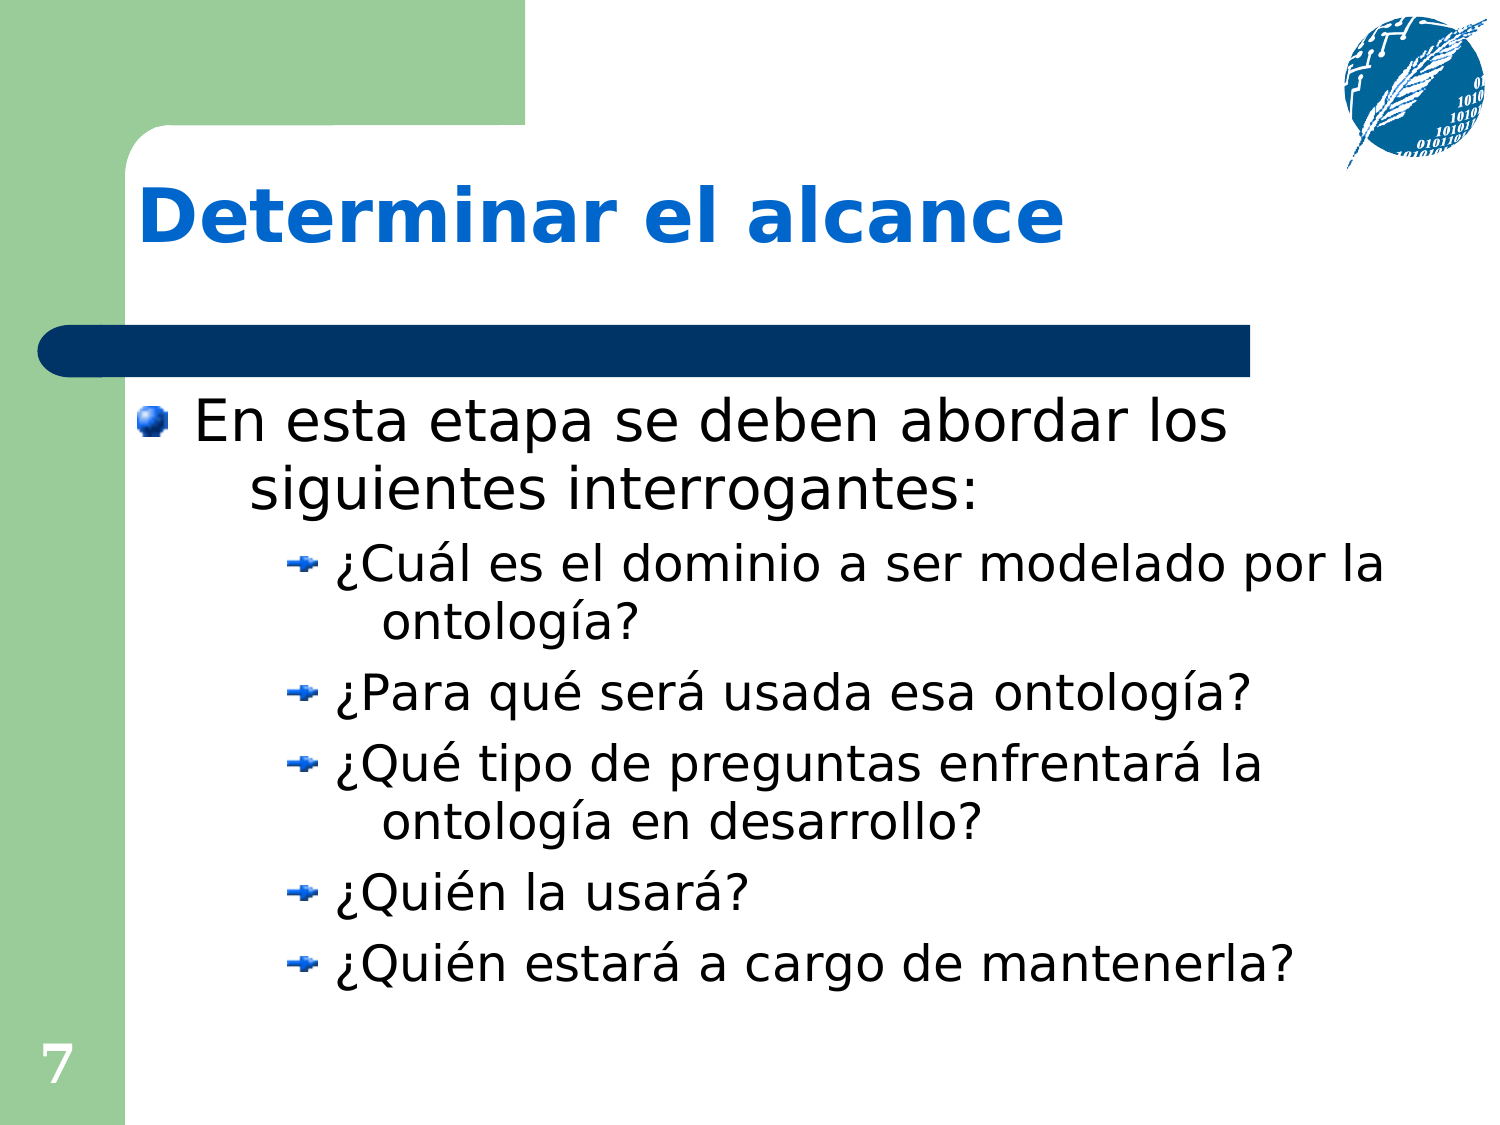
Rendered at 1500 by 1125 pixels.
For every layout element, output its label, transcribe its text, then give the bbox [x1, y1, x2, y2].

title Determinar el alcance [136, 136, 1414, 301]
picture [1433, 139, 1440, 147]
list En esta etapa se deben abordar los siguientes interrogantes: ¿Cuál es el dominio a ser modelado por la ontología? ¿Para qué será usada esa ontología? ¿Qué tipo de preguntas enfrentará la ontología en desarrollo? ¿Quién la usará? ¿Quién estará a cargo de mantenerla? [137, 387, 1400, 1045]
picture [1436, 127, 1450, 136]
picture [1427, 138, 1431, 148]
picture [1416, 140, 1425, 149]
picture [1341, 15, 1487, 172]
